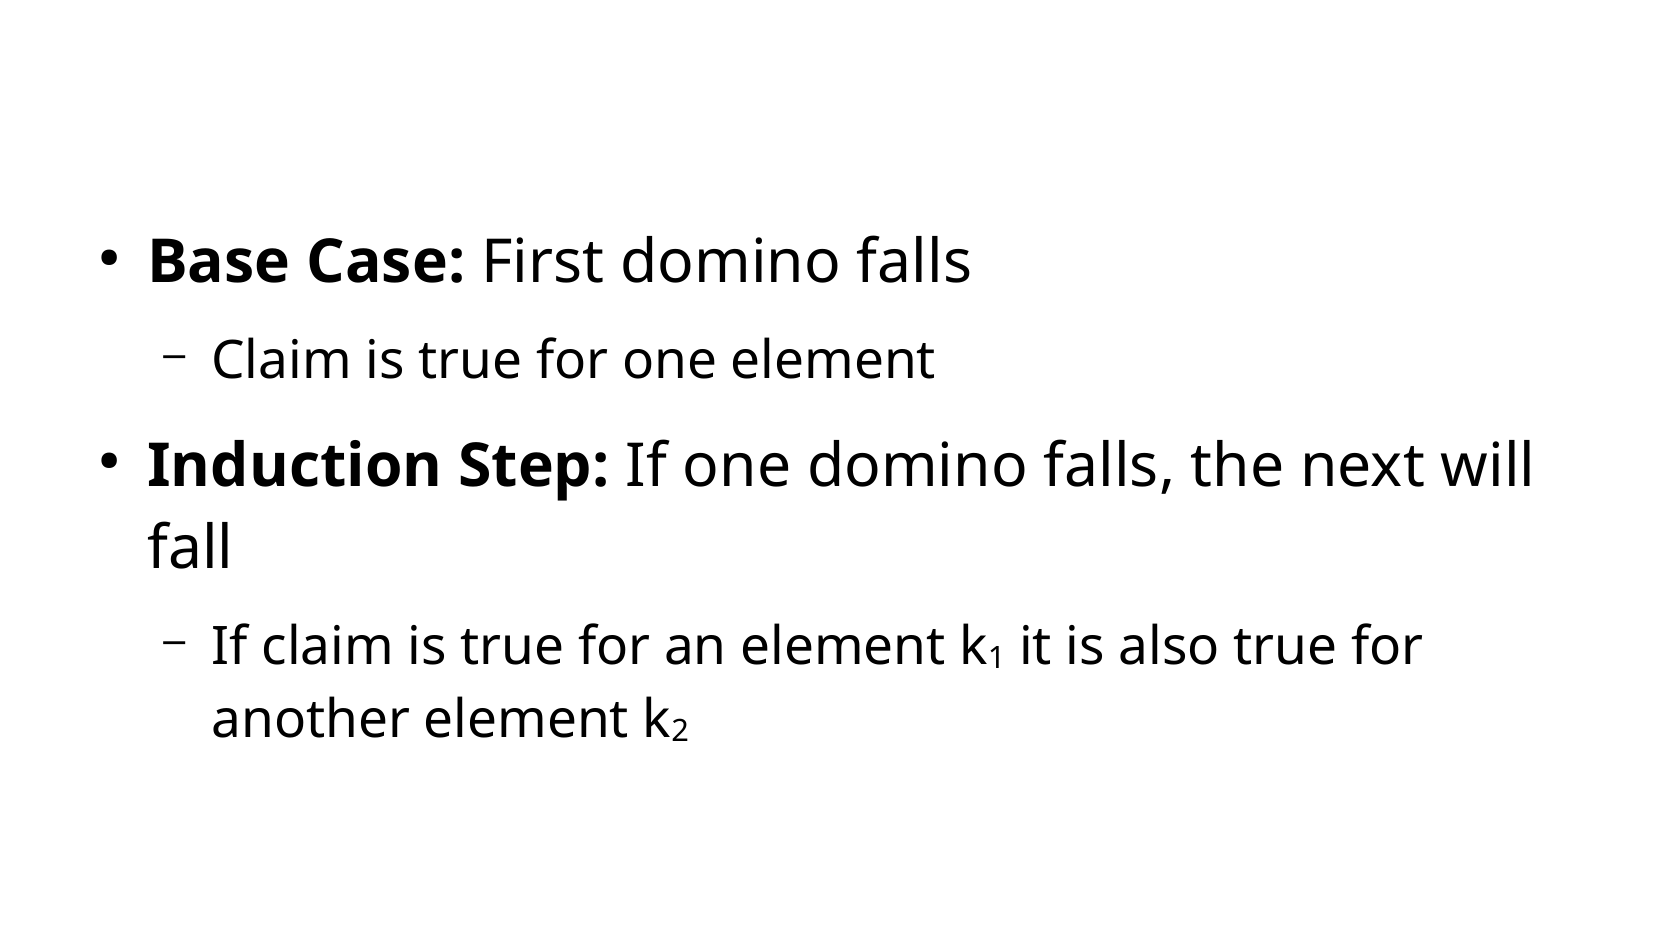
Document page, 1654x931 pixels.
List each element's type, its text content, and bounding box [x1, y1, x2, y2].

list Base Case: First domino falls Claim is true for one element Induction Step: If one domino falls, the next will fall If claim is true for an element k1 it is also true for another element k2 [82, 217, 1571, 758]
